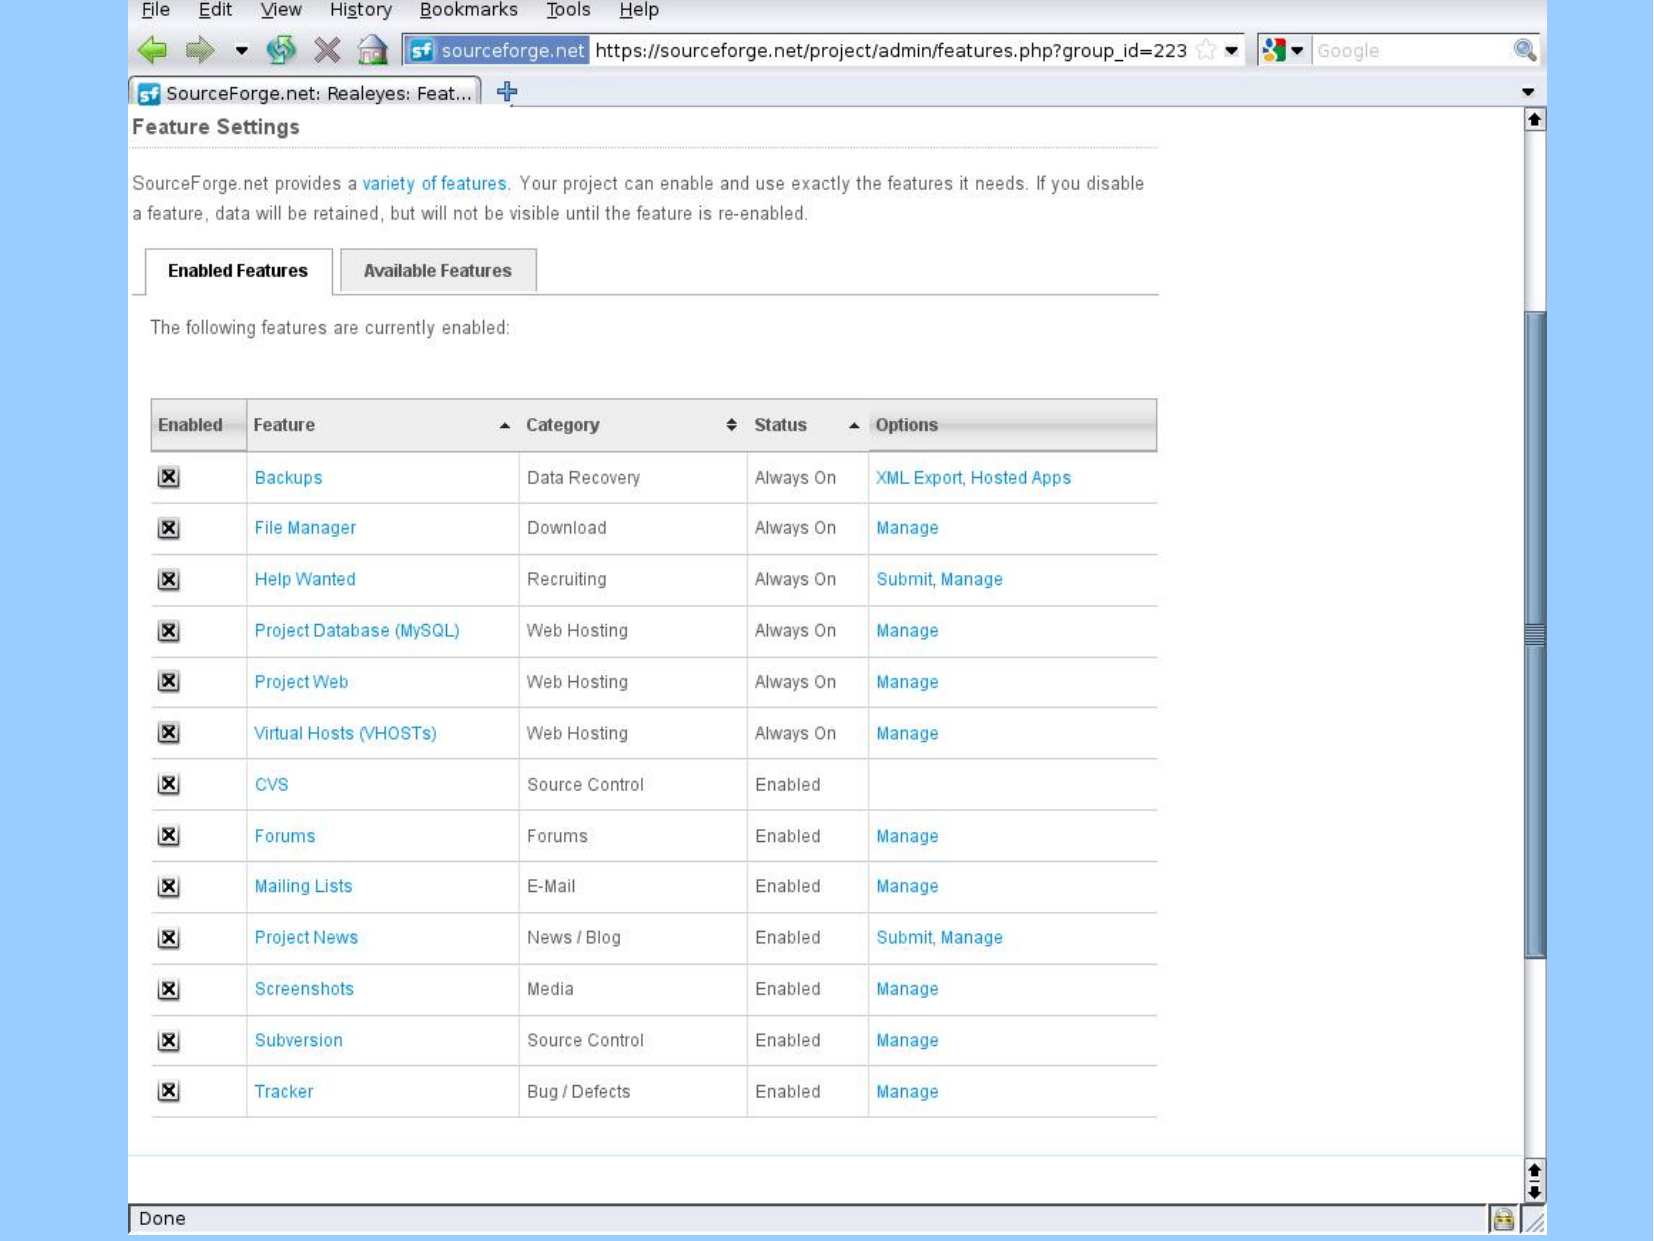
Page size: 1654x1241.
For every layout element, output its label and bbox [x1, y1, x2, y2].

picture [128, 0, 1547, 1235]
